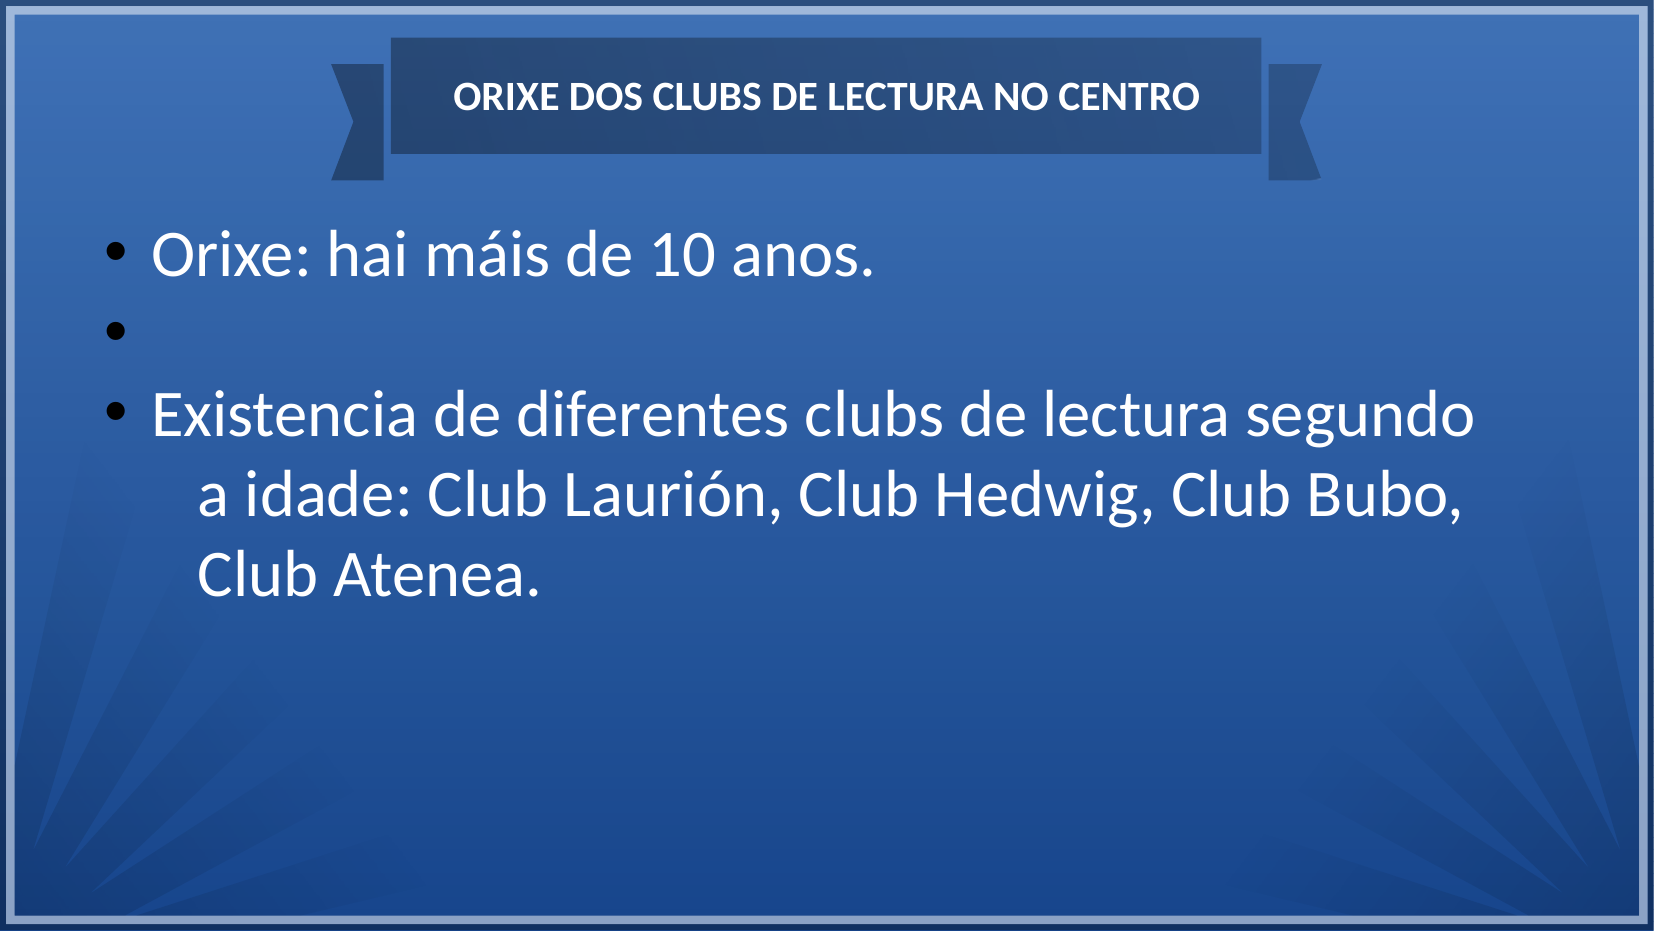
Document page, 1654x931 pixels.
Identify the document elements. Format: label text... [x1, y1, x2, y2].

text_box Orixe: hai máis de 10 anos. Existencia de diferentes clubs de lectura segundo a idade: Club Laurión, Club Hedwig, Club Bubo, Club Atenea. [89, 202, 1517, 703]
text_box ORIXE DOS CLUBS DE LECTURA NO CENTRO [418, 60, 1236, 127]
